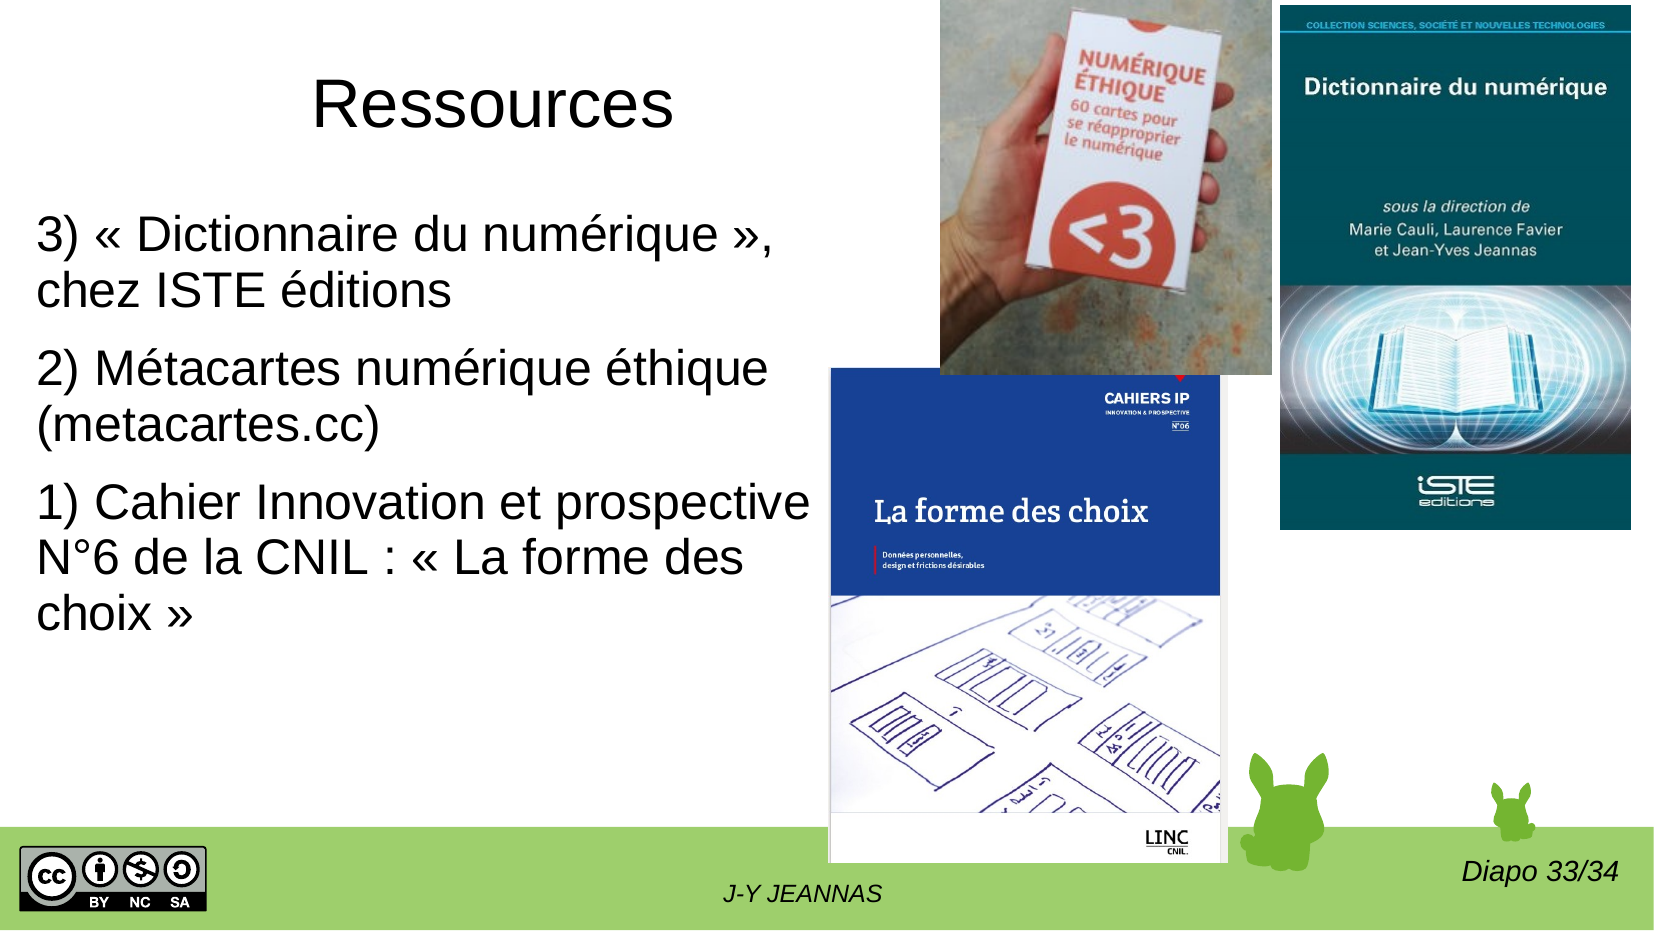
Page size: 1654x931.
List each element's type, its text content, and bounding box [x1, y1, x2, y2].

picture [828, 0, 1272, 864]
picture [1280, 5, 1631, 32]
title Ressources [88, 29, 898, 178]
picture [1280, 35, 1631, 530]
picture [1469, 23, 1474, 32]
list 3) « Dictionnaire du numérique », chez ISTE éditions 2) Métacartes numérique éthique (metacartes.cc) 1) Cahier Innovation et prospective N°6 de la CNIL : « La forme des choix » [36, 206, 873, 739]
